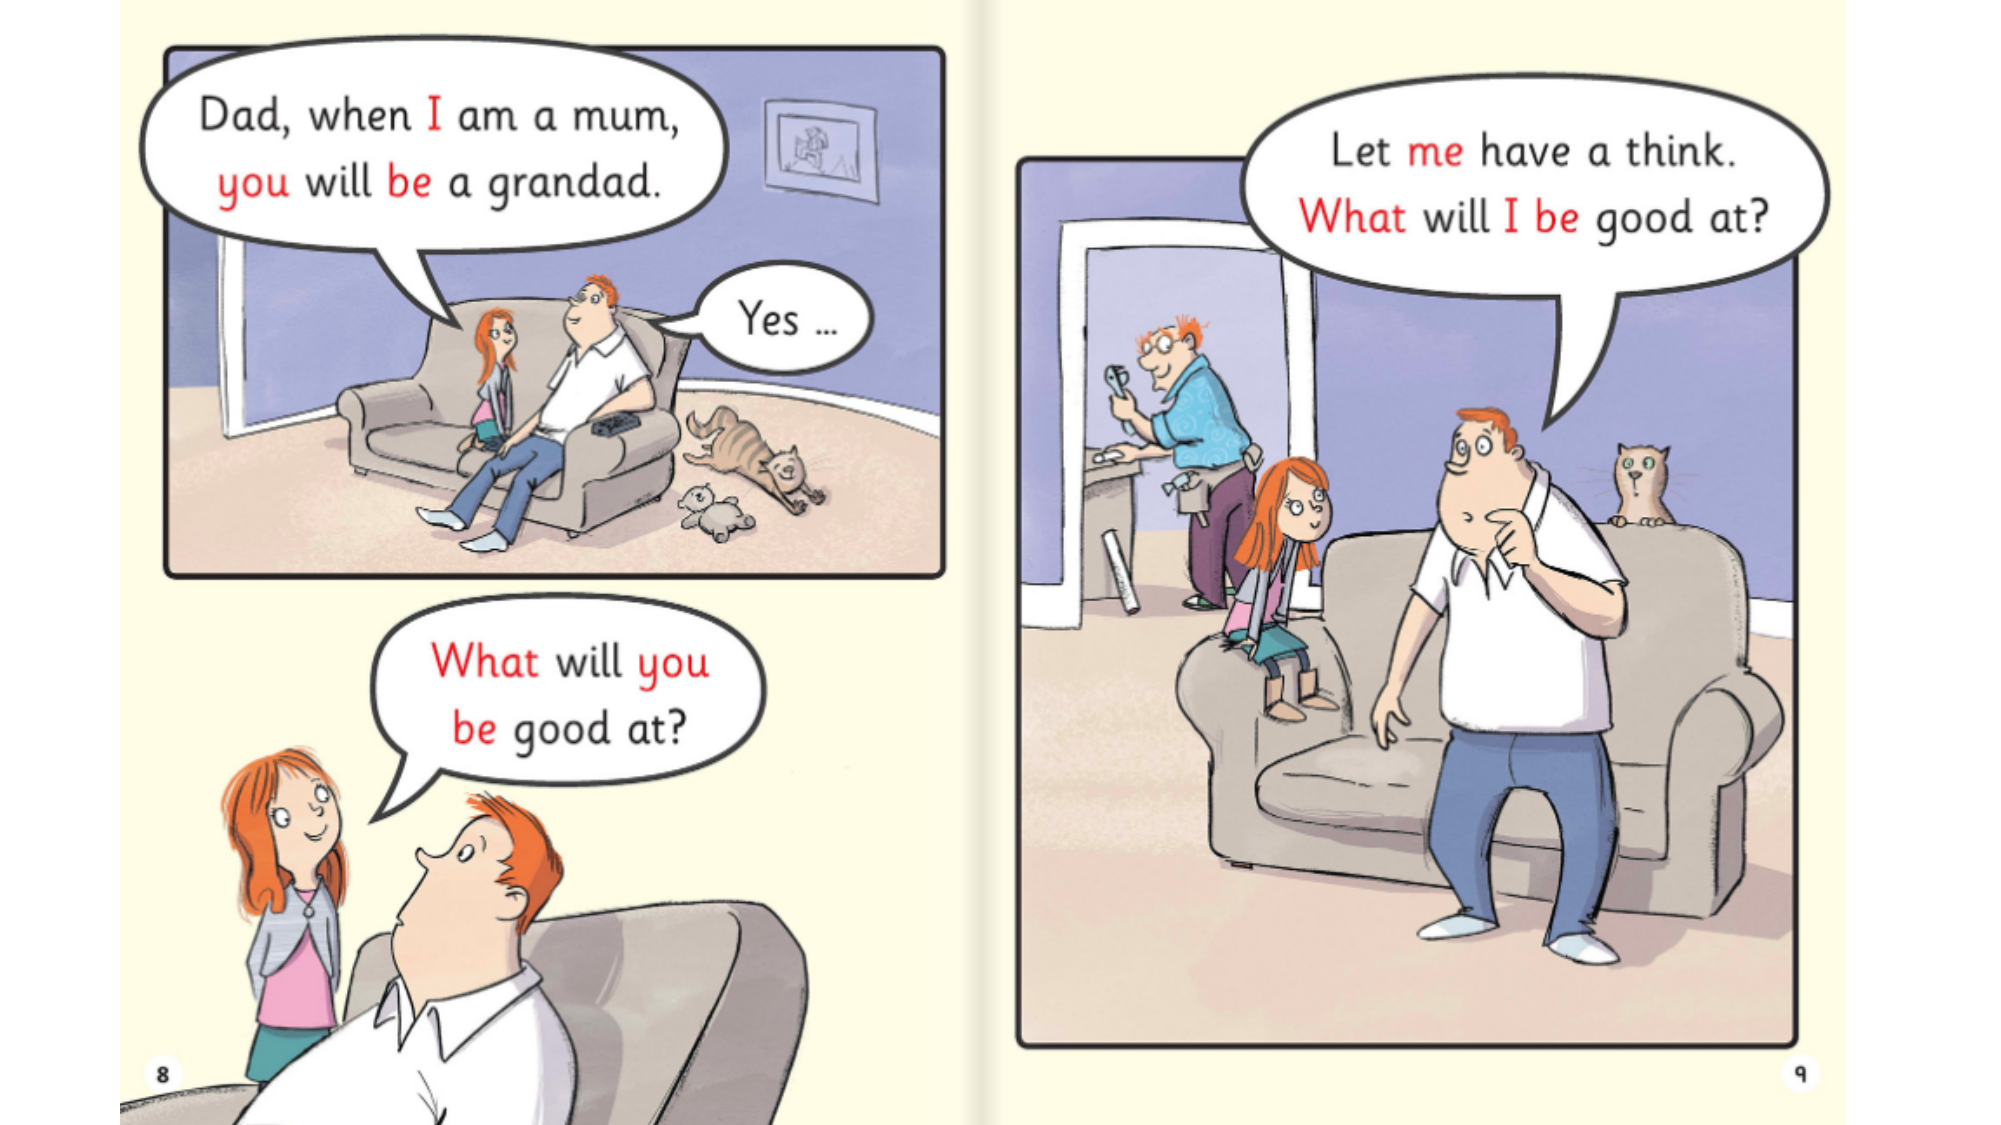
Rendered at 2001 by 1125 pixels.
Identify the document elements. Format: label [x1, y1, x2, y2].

picture [120, 0, 1846, 1125]
